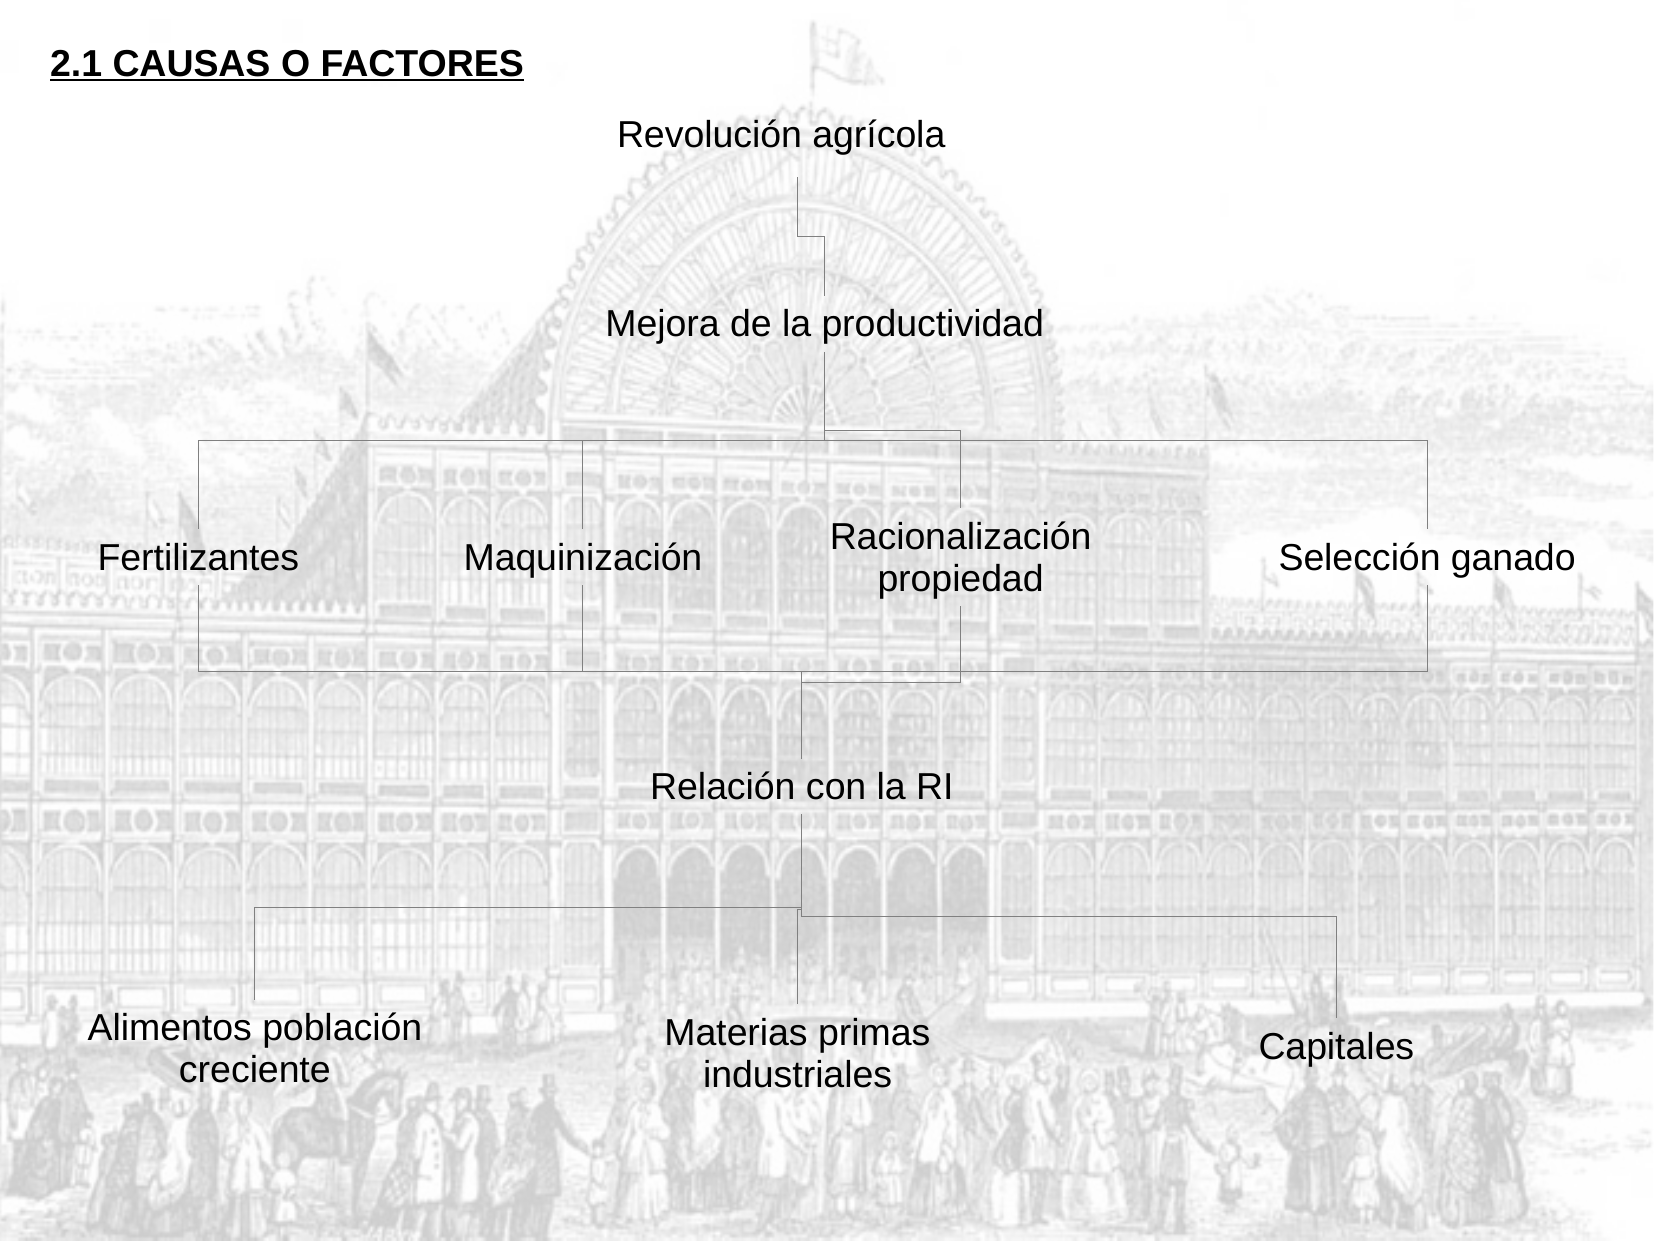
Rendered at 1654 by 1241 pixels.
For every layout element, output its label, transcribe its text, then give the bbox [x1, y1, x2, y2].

text_box 2.1 CAUSAS O FACTORES [35, 35, 537, 94]
picture [0, 0, 1654, 1241]
text_box Alimentos población creciente [72, 999, 438, 1099]
text_box Fertilizantes [82, 528, 315, 586]
text_box Mejora de la productividad [590, 295, 1059, 353]
text_box Relación con la RI [635, 758, 969, 815]
text_box Selección ganado [1263, 528, 1591, 586]
text_box Maquinización [448, 528, 718, 586]
text_box Materias primas industriales [649, 1003, 946, 1103]
text_box Capitales [1243, 1017, 1430, 1075]
text_box Revolución agrícola [602, 106, 993, 178]
text_box Racionalización propiedad [814, 507, 1107, 607]
